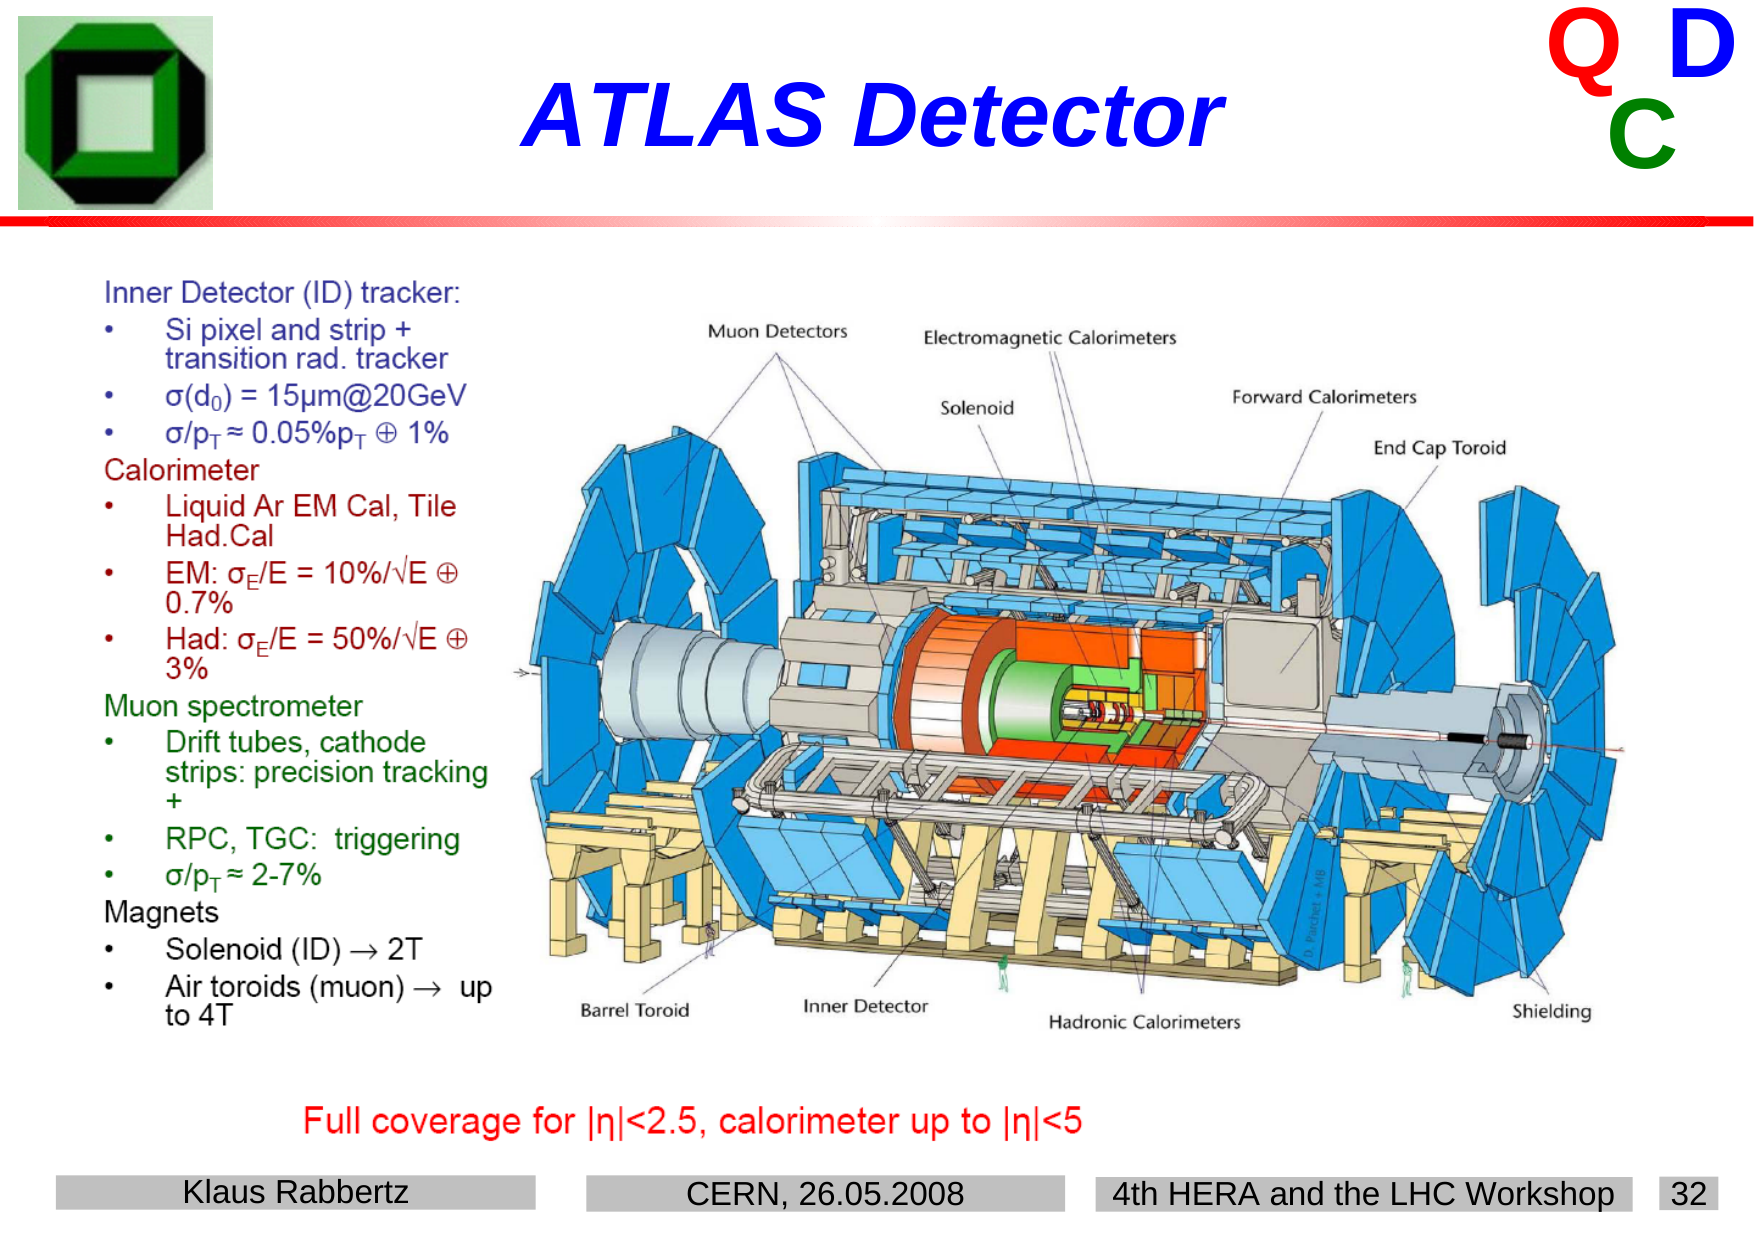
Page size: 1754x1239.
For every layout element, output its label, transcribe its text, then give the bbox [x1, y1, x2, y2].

picture [83, 262, 1632, 1151]
picture [18, 16, 213, 210]
title ATLAS Detector [220, 27, 1525, 202]
